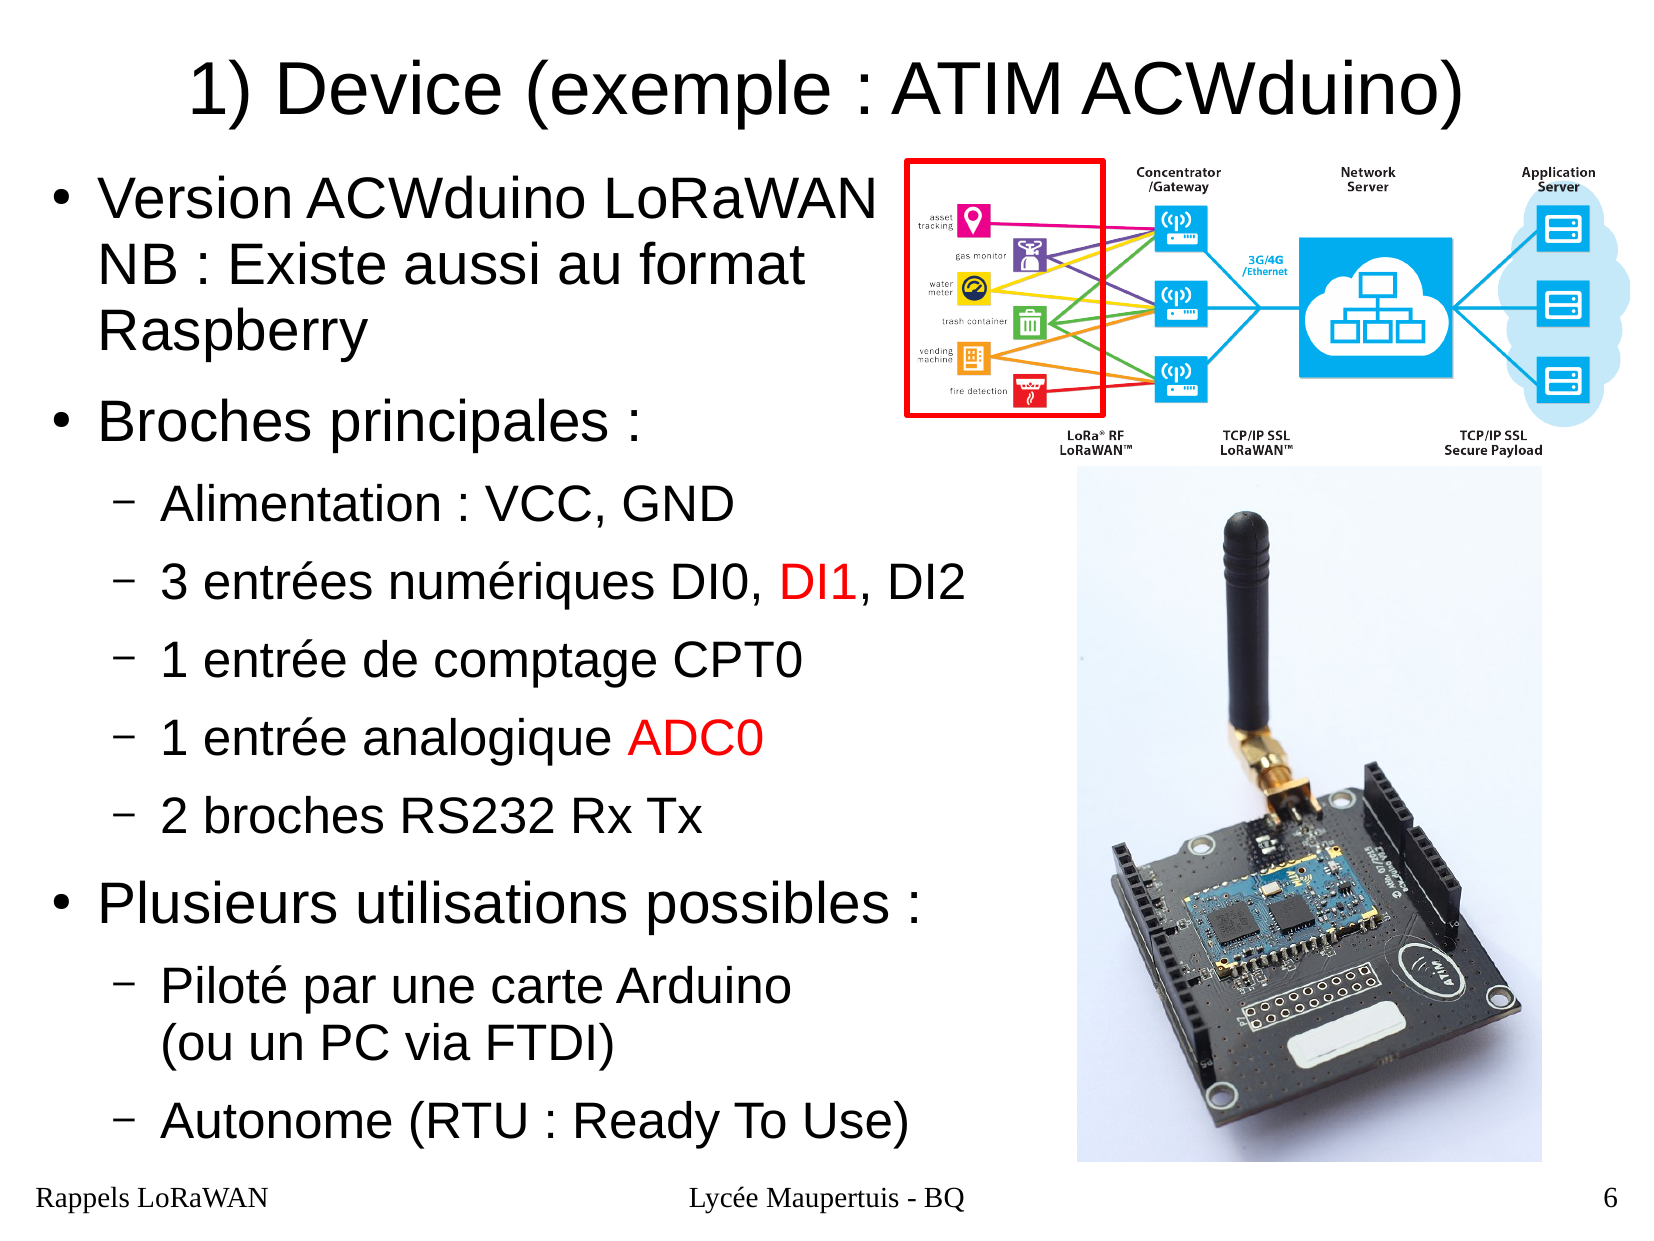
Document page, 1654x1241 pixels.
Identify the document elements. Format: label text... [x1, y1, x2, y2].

picture [917, 160, 1631, 1162]
title 1) Device (exemple : ATIM ACWduino) [35, 35, 1619, 142]
list Version ACWduino LoRaWAN NB : Existe aussi au format Raspberry Broches principales : Alimentation : VCC, GND 3 entrées numériques DI0, DI1, DI2 1 entrée de comptage CPT0 1 entrée analogique ADC0 2 broches RS232 Rx Tx Plusieurs utilisations possibles : Piloté par une carte Arduino (ou un PC via FTDI) Autonome (RTU : Ready To Use) [35, 165, 1007, 1170]
picture [917, 164, 1100, 413]
